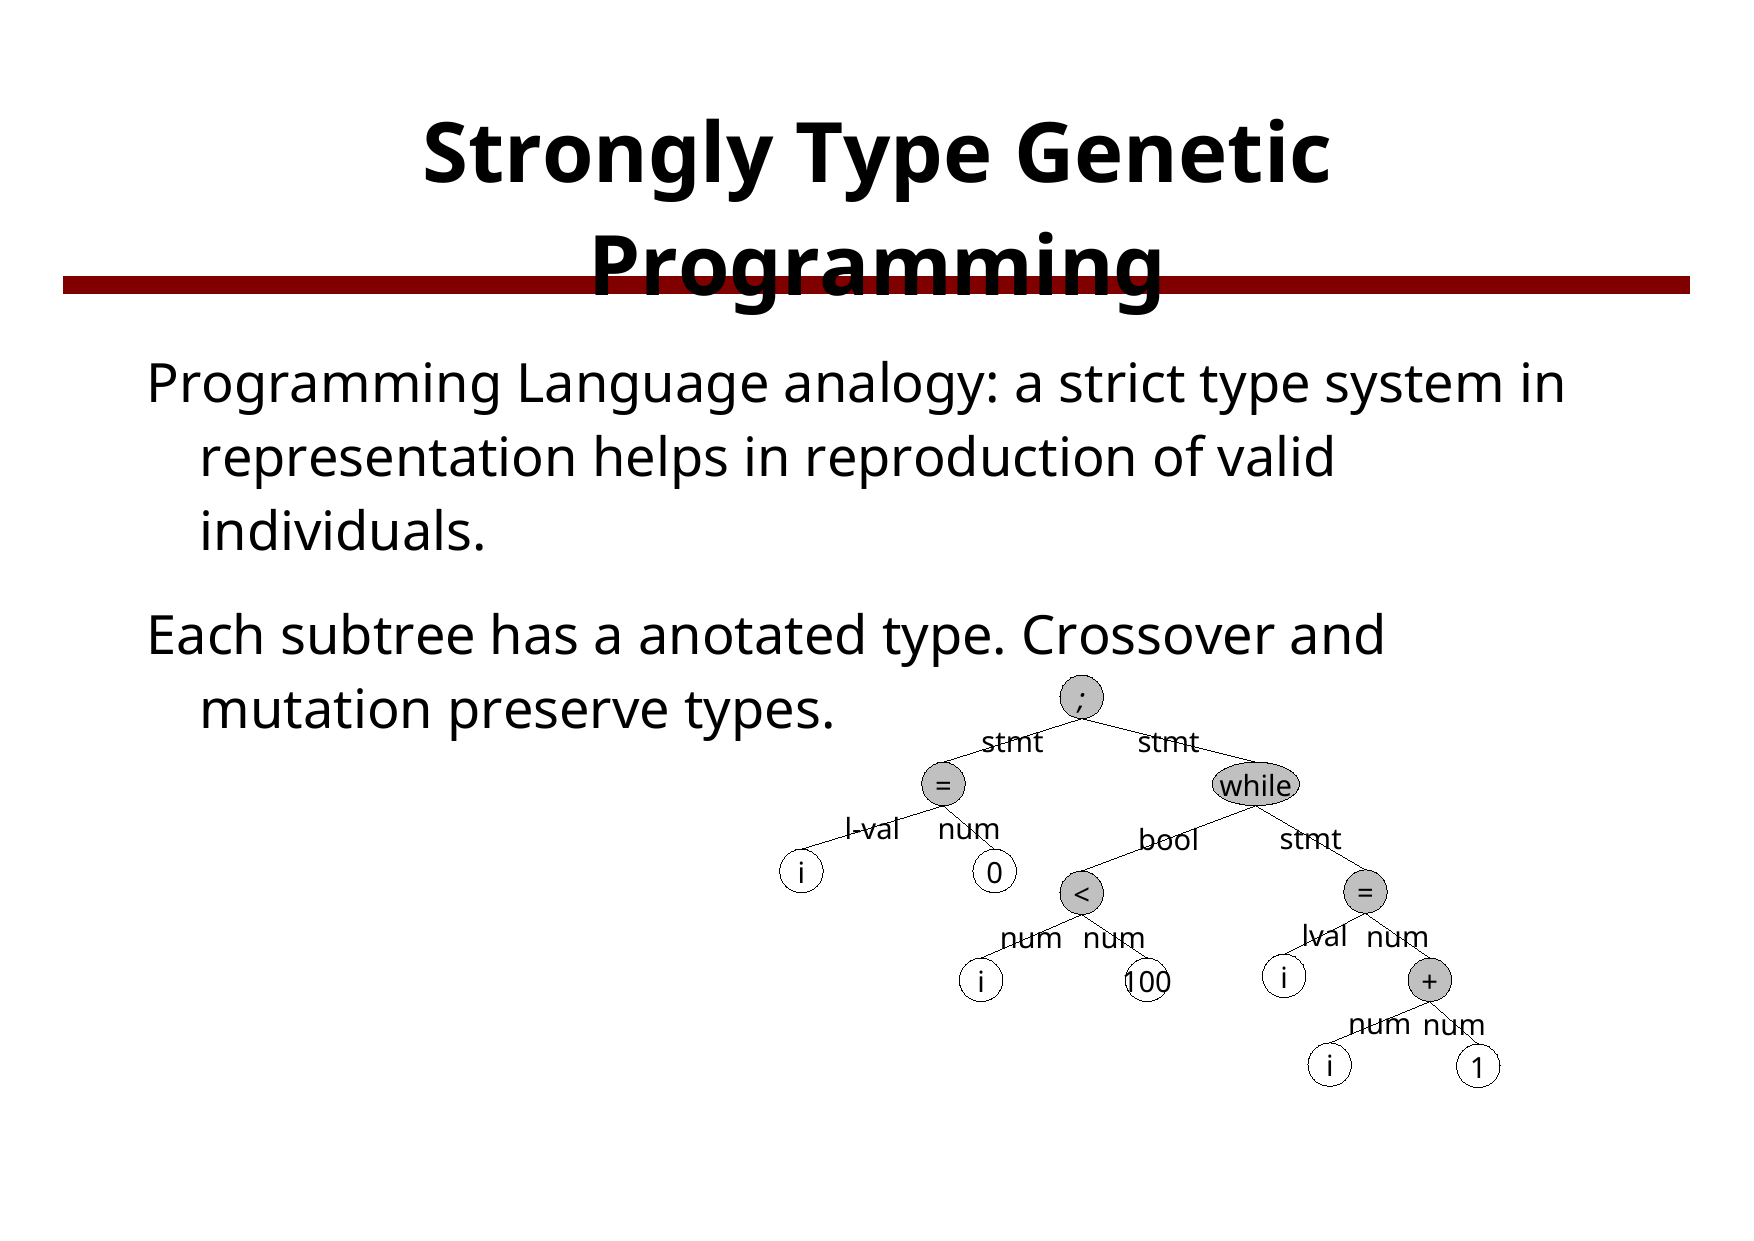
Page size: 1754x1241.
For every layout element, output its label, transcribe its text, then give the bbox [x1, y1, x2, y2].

text_box i [1307, 1042, 1352, 1087]
text_box = [921, 762, 966, 806]
text_box 1 [1456, 1044, 1501, 1088]
text_box ; [1059, 675, 1104, 719]
text_box + [1408, 957, 1452, 1002]
list Programming Language analogy: a strict type system in representation helps in reproduction of valid individuals. Each subtree has a anotated type. Crossover and mutation preserve types. [128, 344, 1627, 1127]
text_box 0 [972, 849, 1017, 893]
text_box i [959, 957, 1003, 1002]
text_box 100 [1159, 973, 1168, 990]
text_box i [1262, 954, 1306, 998]
text_box = [1343, 869, 1388, 914]
text_box < [1059, 871, 1104, 915]
text_box 100 [1125, 958, 1168, 1002]
text_box while [1212, 762, 1300, 806]
text_box i [779, 849, 824, 893]
title Strongly Type Genetic Programming [128, 102, 1627, 311]
